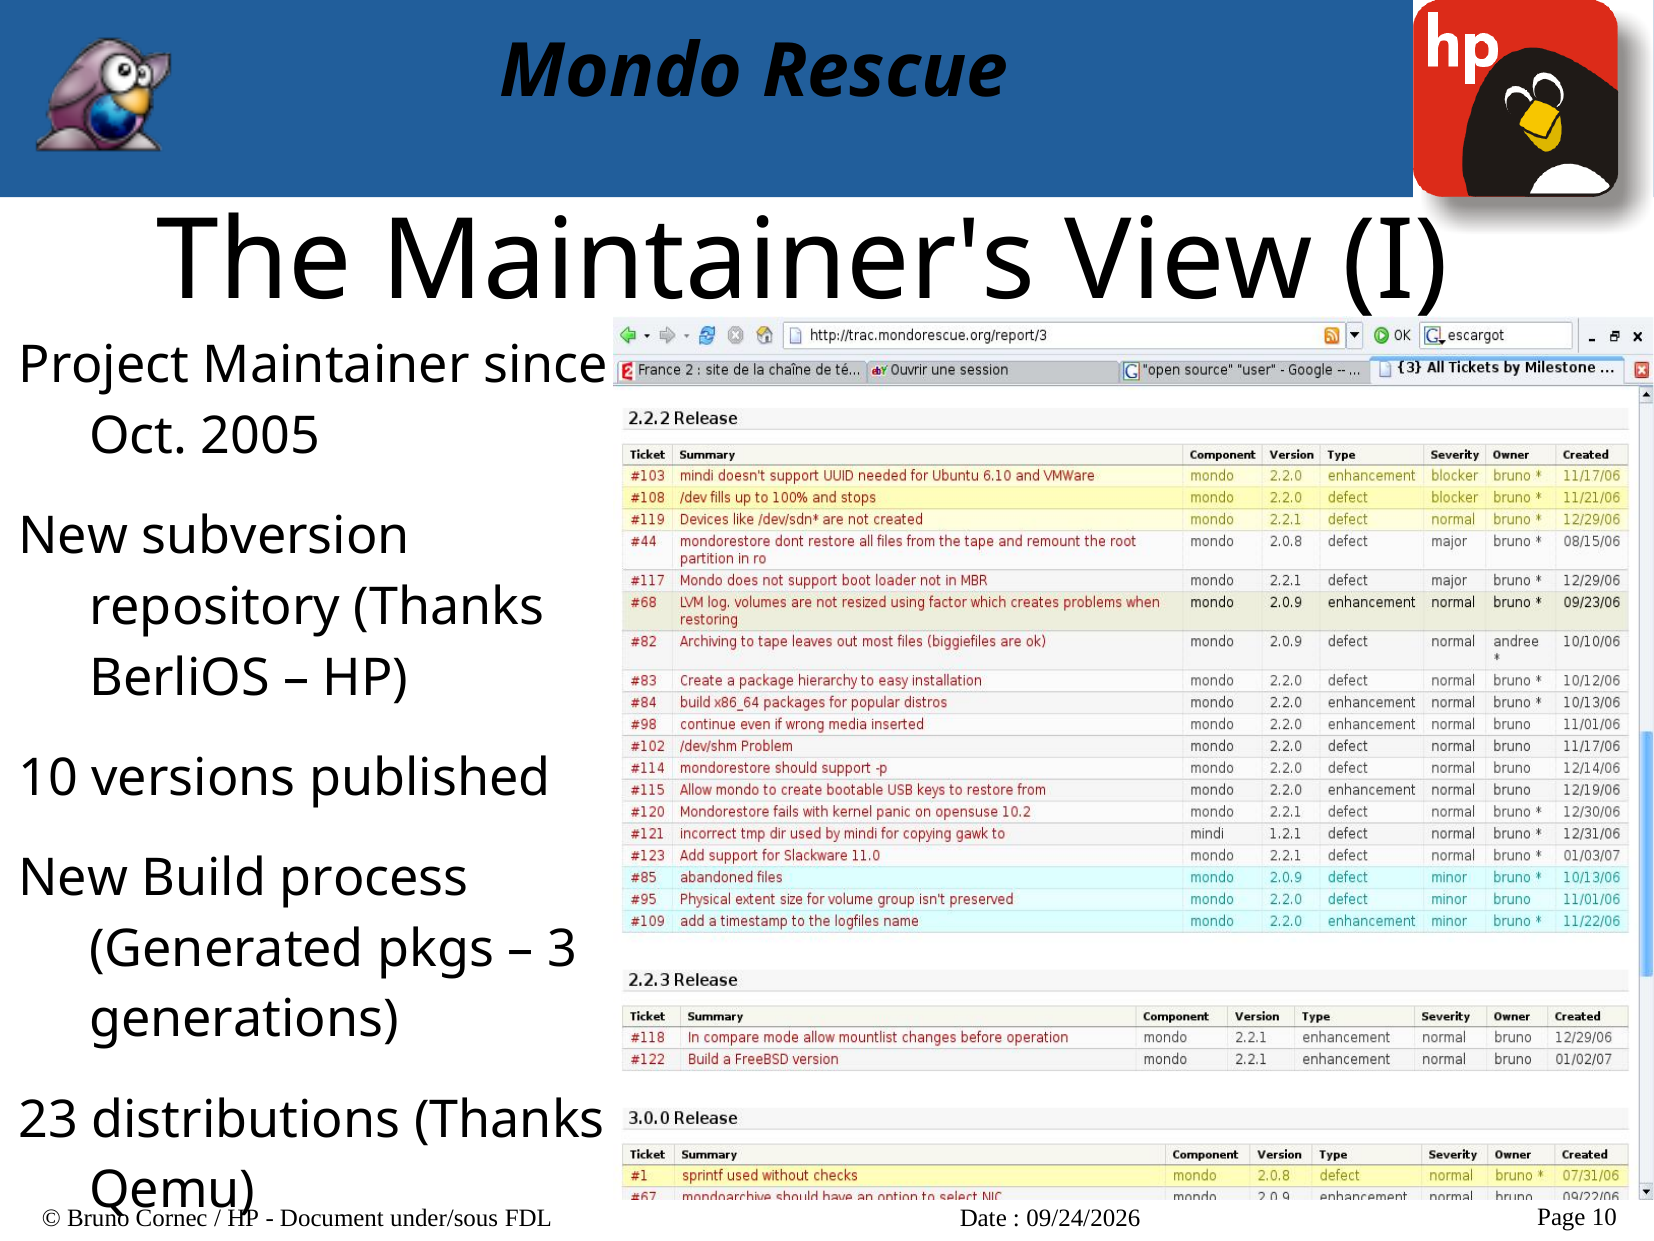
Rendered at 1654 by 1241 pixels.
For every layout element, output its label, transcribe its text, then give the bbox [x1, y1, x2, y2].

list Project Maintainer since Oct. 2005 New subversion repository (Thanks BerliOS – HP) 10 versions published New Build process (Generated pkgs – 3 generations) 23 distributions (Thanks Qemu) [6, 326, 617, 1241]
picture [1413, 0, 1654, 235]
picture [0, 0, 211, 199]
picture [613, 316, 1654, 1200]
text_box The Maintainer's View (I) [156, 178, 1488, 318]
